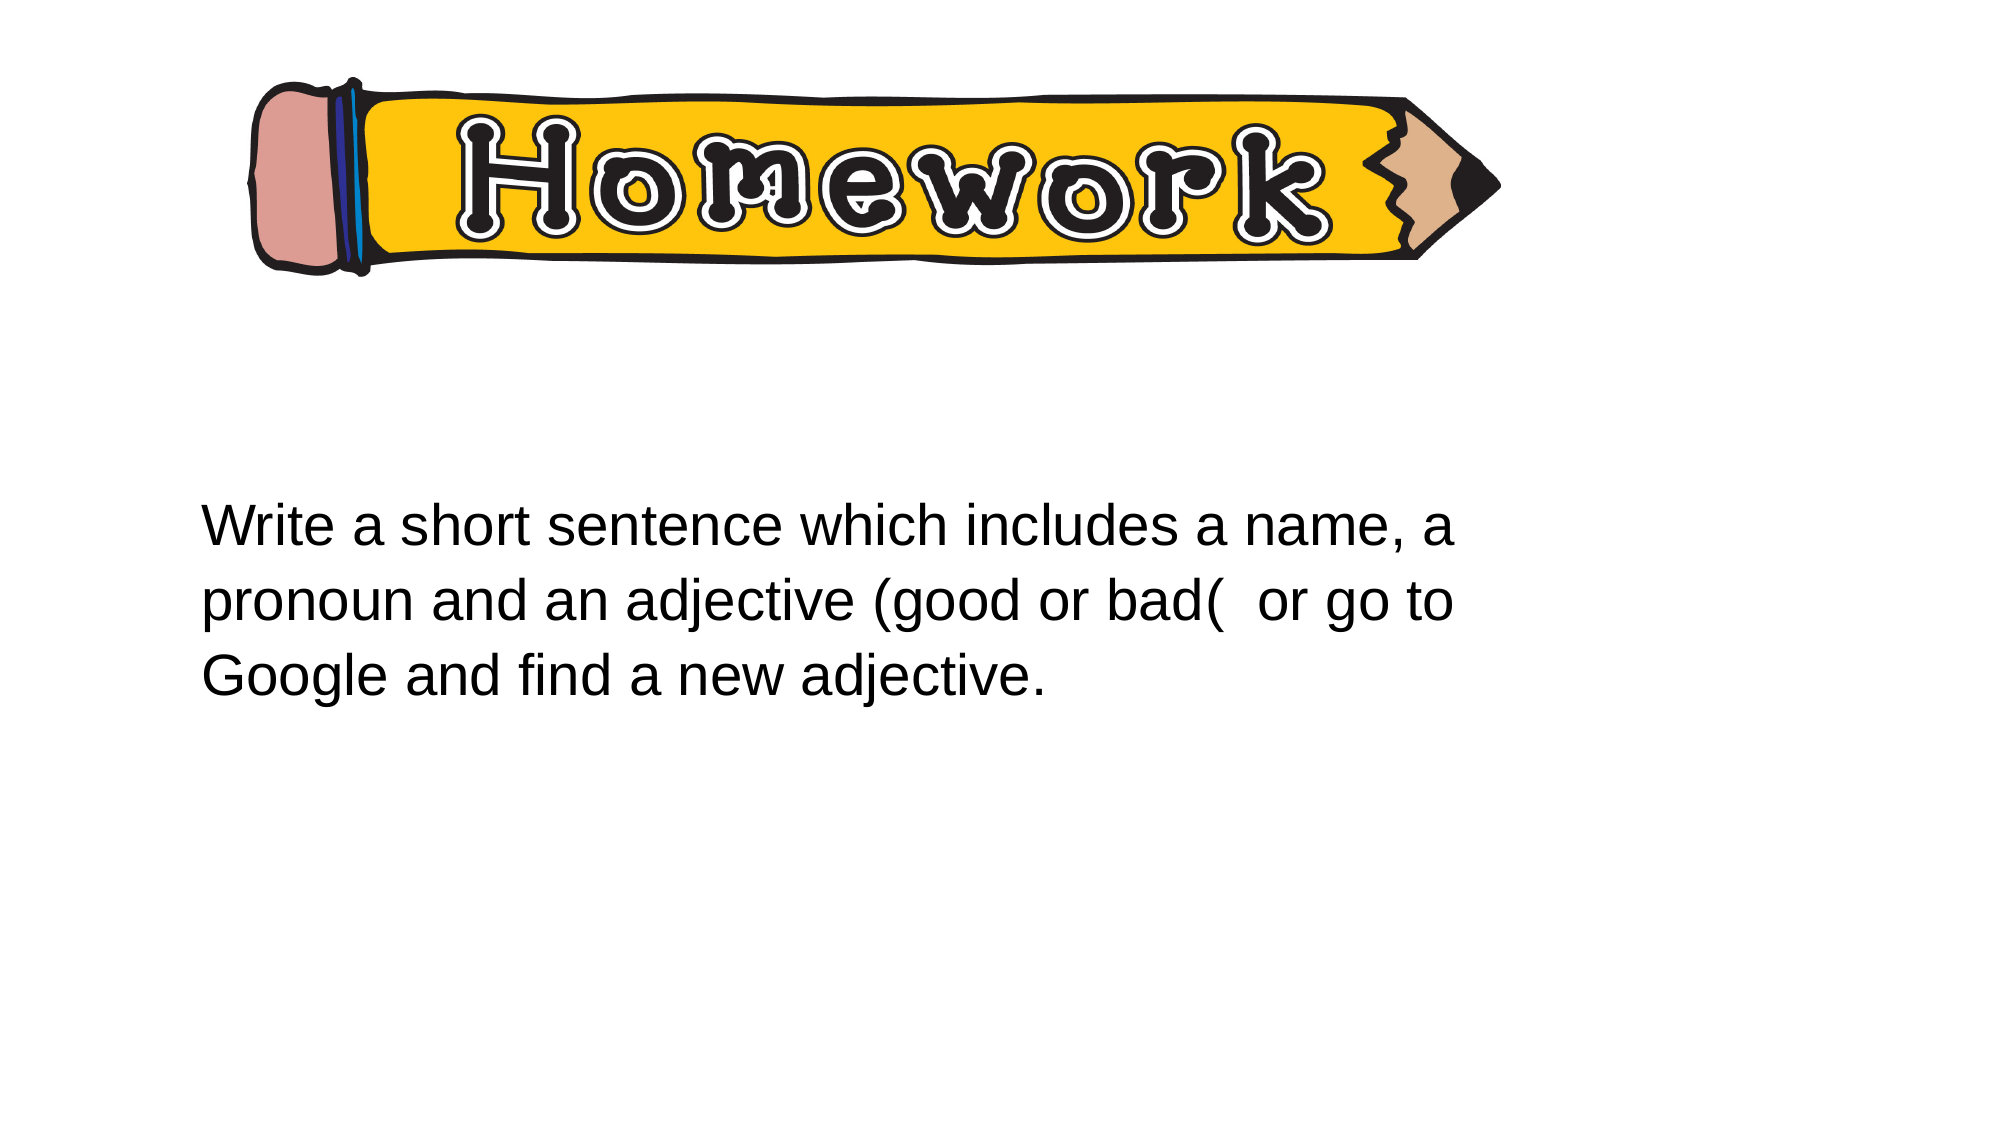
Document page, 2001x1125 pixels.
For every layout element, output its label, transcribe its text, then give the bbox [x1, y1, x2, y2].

text_box Write a short sentence which includes a name, a pronoun and an adjective (good or bad( or go to Google and find a new adjective. [186, 474, 1501, 713]
picture [247, 77, 1501, 282]
